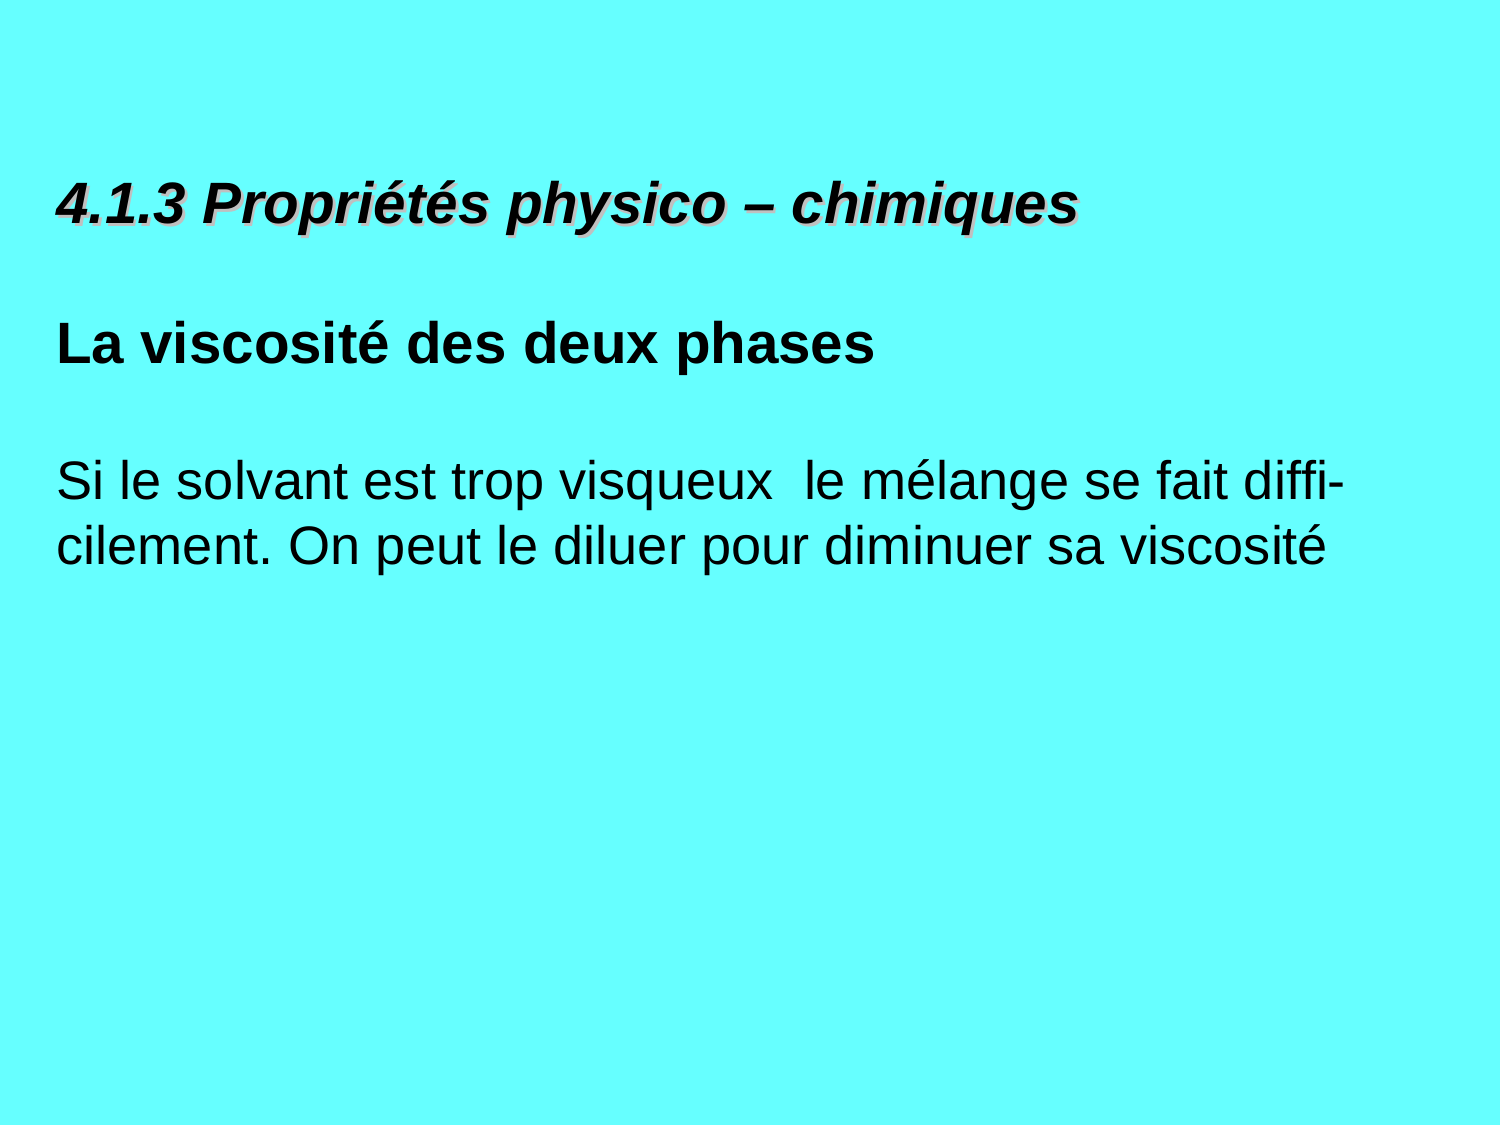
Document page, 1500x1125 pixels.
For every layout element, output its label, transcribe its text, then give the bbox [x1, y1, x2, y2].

text_box 4.1.3 Propriétés physico – chimiques La viscosité des deux phases Si le solvant est trop visqueux le mélange se fait diffi-cilement. On peut le diluer pour diminuer sa viscosité [41, 157, 1447, 583]
